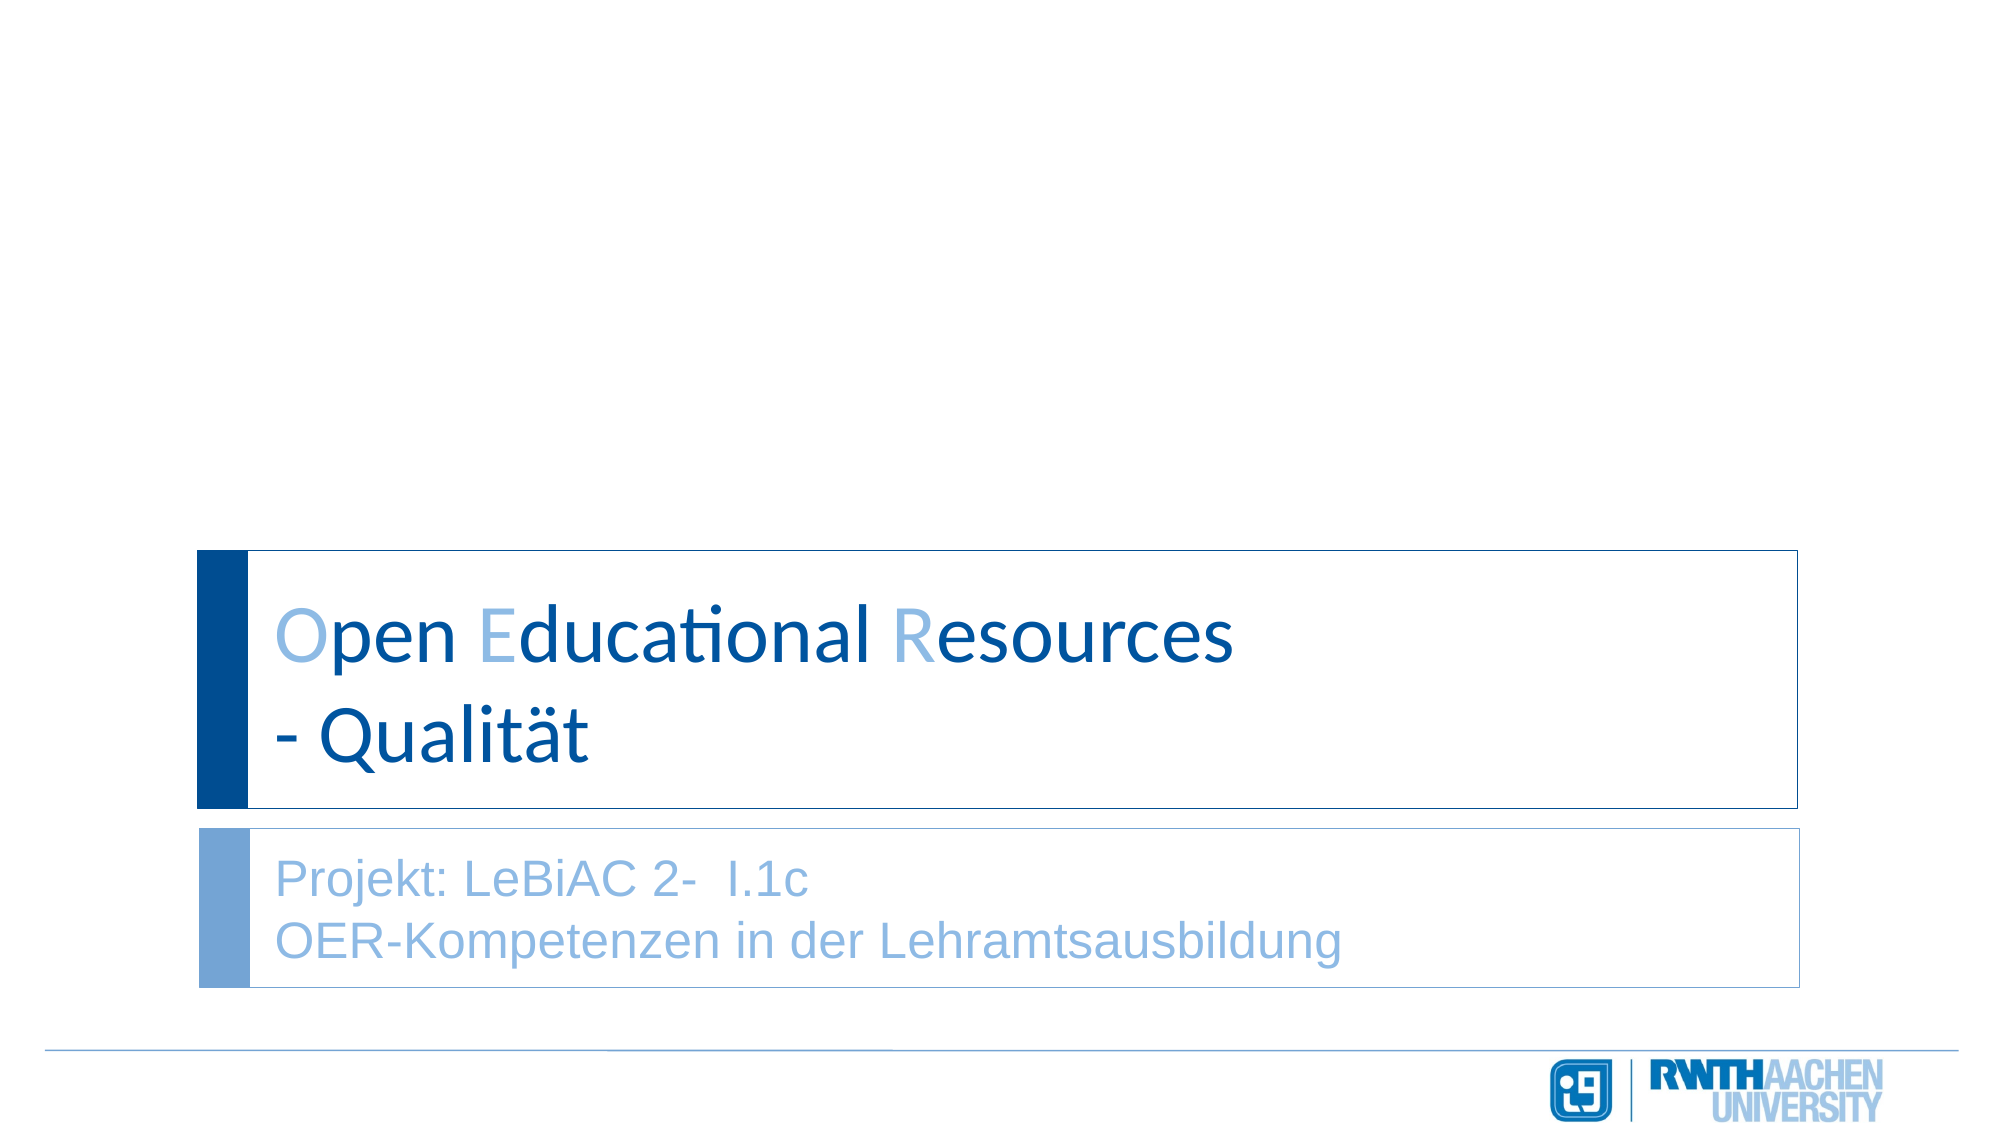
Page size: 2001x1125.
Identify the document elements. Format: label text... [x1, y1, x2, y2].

picture [1549, 1057, 1884, 1123]
subtitle Projekt: LeBiAC 2- I.1c OER-Kompetenzen in der Lehramtsausbildung [259, 837, 1788, 976]
title Open Educational Resources - Qualität [259, 558, 1788, 801]
